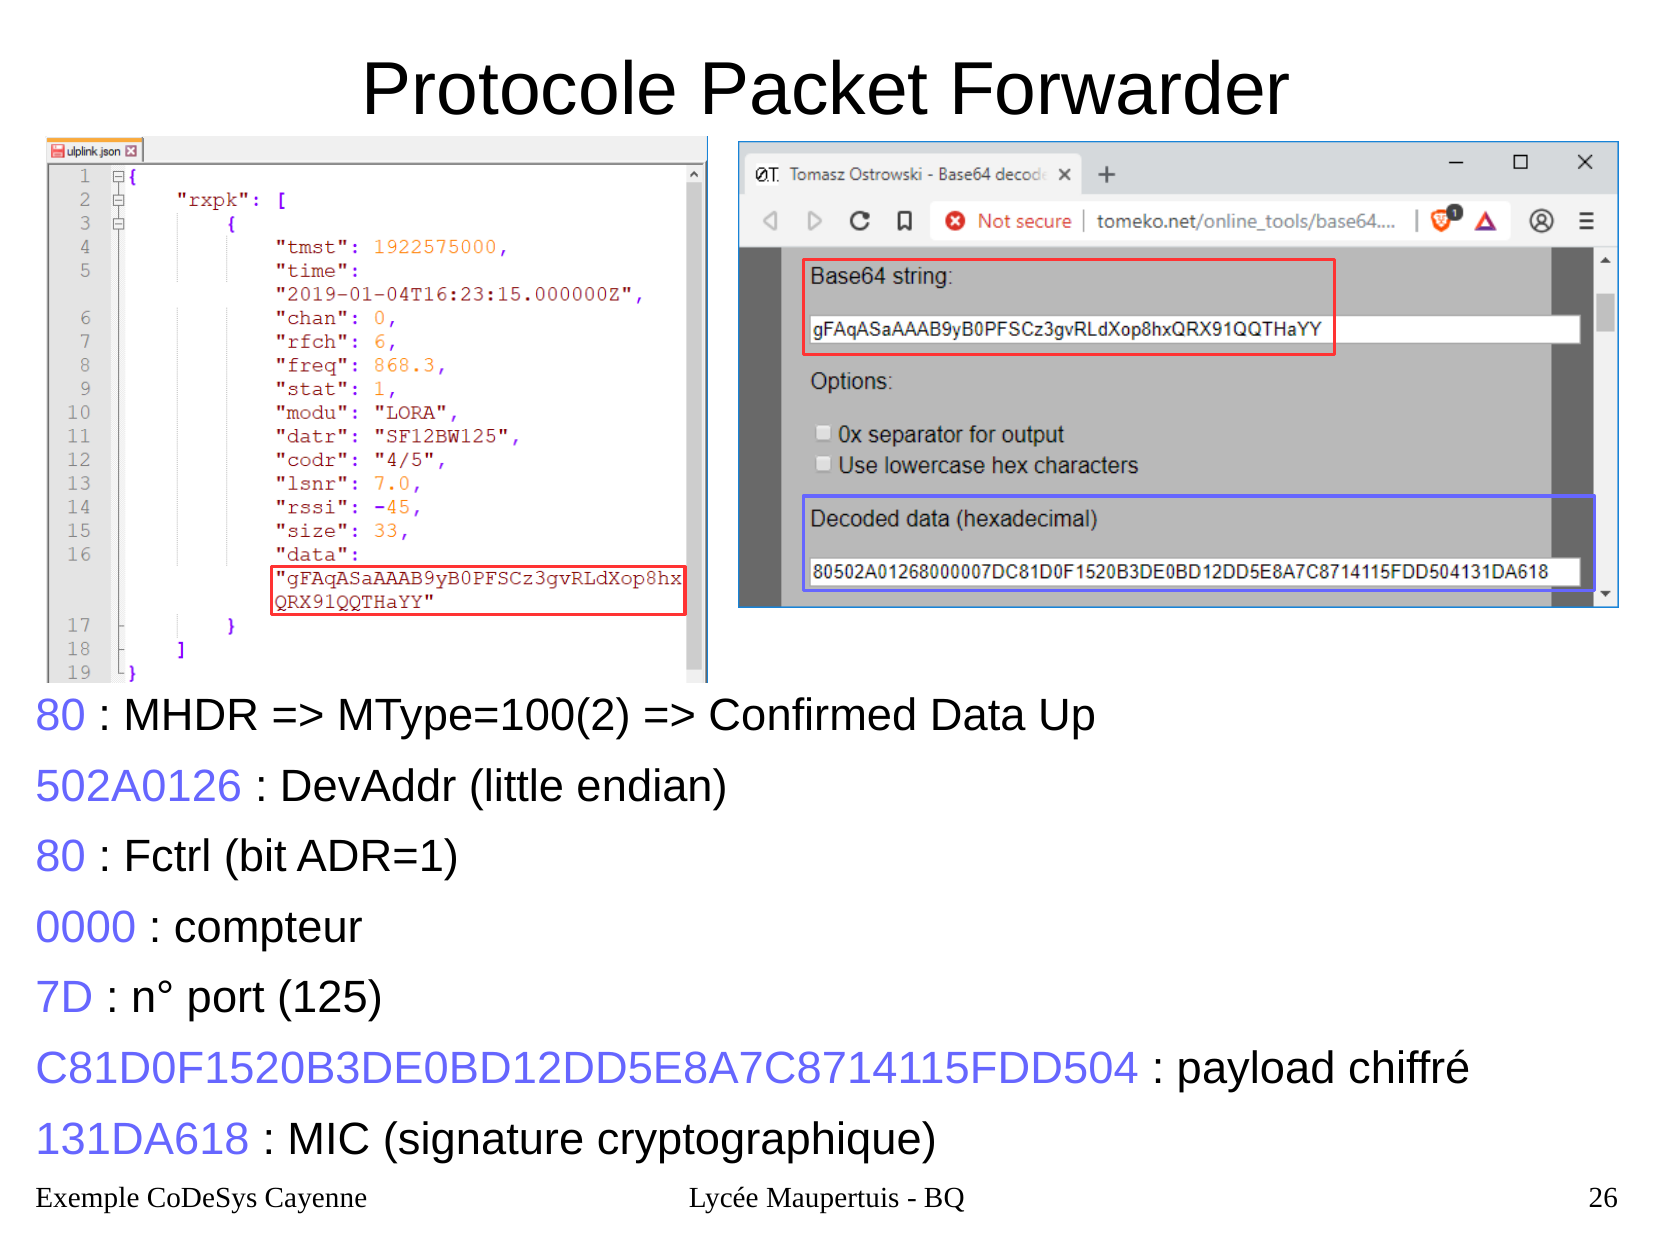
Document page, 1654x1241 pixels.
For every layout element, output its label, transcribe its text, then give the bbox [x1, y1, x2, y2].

title Protocole Packet Forwarder [35, 35, 1619, 142]
picture [45, 136, 708, 683]
picture [738, 141, 1619, 608]
list 80 : MHDR => MType=100(2) => Confirmed Data Up 502A0126 : DevAddr (little endian) 80 : Fctrl (bit ADR=1) 0000 : compteur 7D : n° port (125) C81D0F1520B3DE0BD12DD5E8A7C8714115FDD504 : payload chiffré 131DA618 : MIC (signature cryptographique) [35, 689, 1619, 1169]
